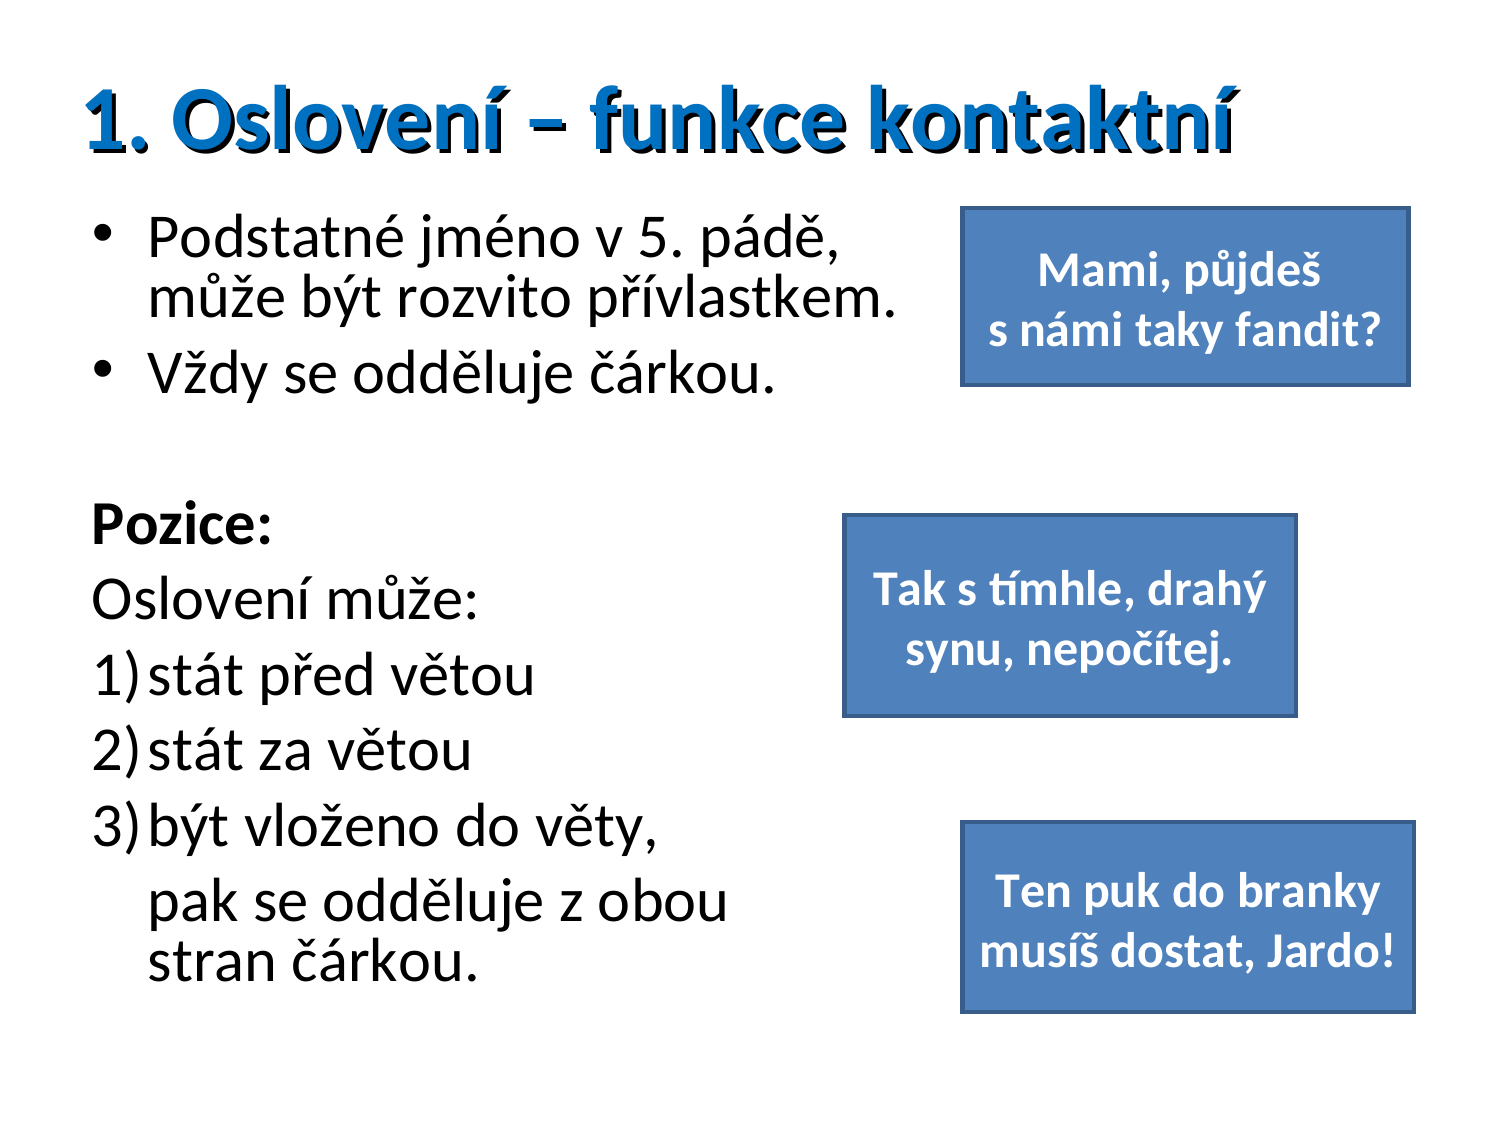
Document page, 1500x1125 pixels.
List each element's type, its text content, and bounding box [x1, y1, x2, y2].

list Podstatné jméno v 5. pádě, může být rozvito přívlastkem. Vždy se odděluje čárkou. Pozice: Oslovení může: stát před větou stát za větou být vloženo do věty, pak se odděluje z obou stran čárkou. [76, 202, 951, 1125]
title 1. Oslovení – funkce kontaktní [64, 18, 1415, 207]
text_box Ten puk do branky musíš dostat, Jardo! [962, 822, 1415, 1012]
text_box Tak s tímhle, drahý synu, nepočítej. [844, 515, 1296, 717]
text_box Mami, půjdeš s námi taky fandit? [962, 207, 1409, 386]
